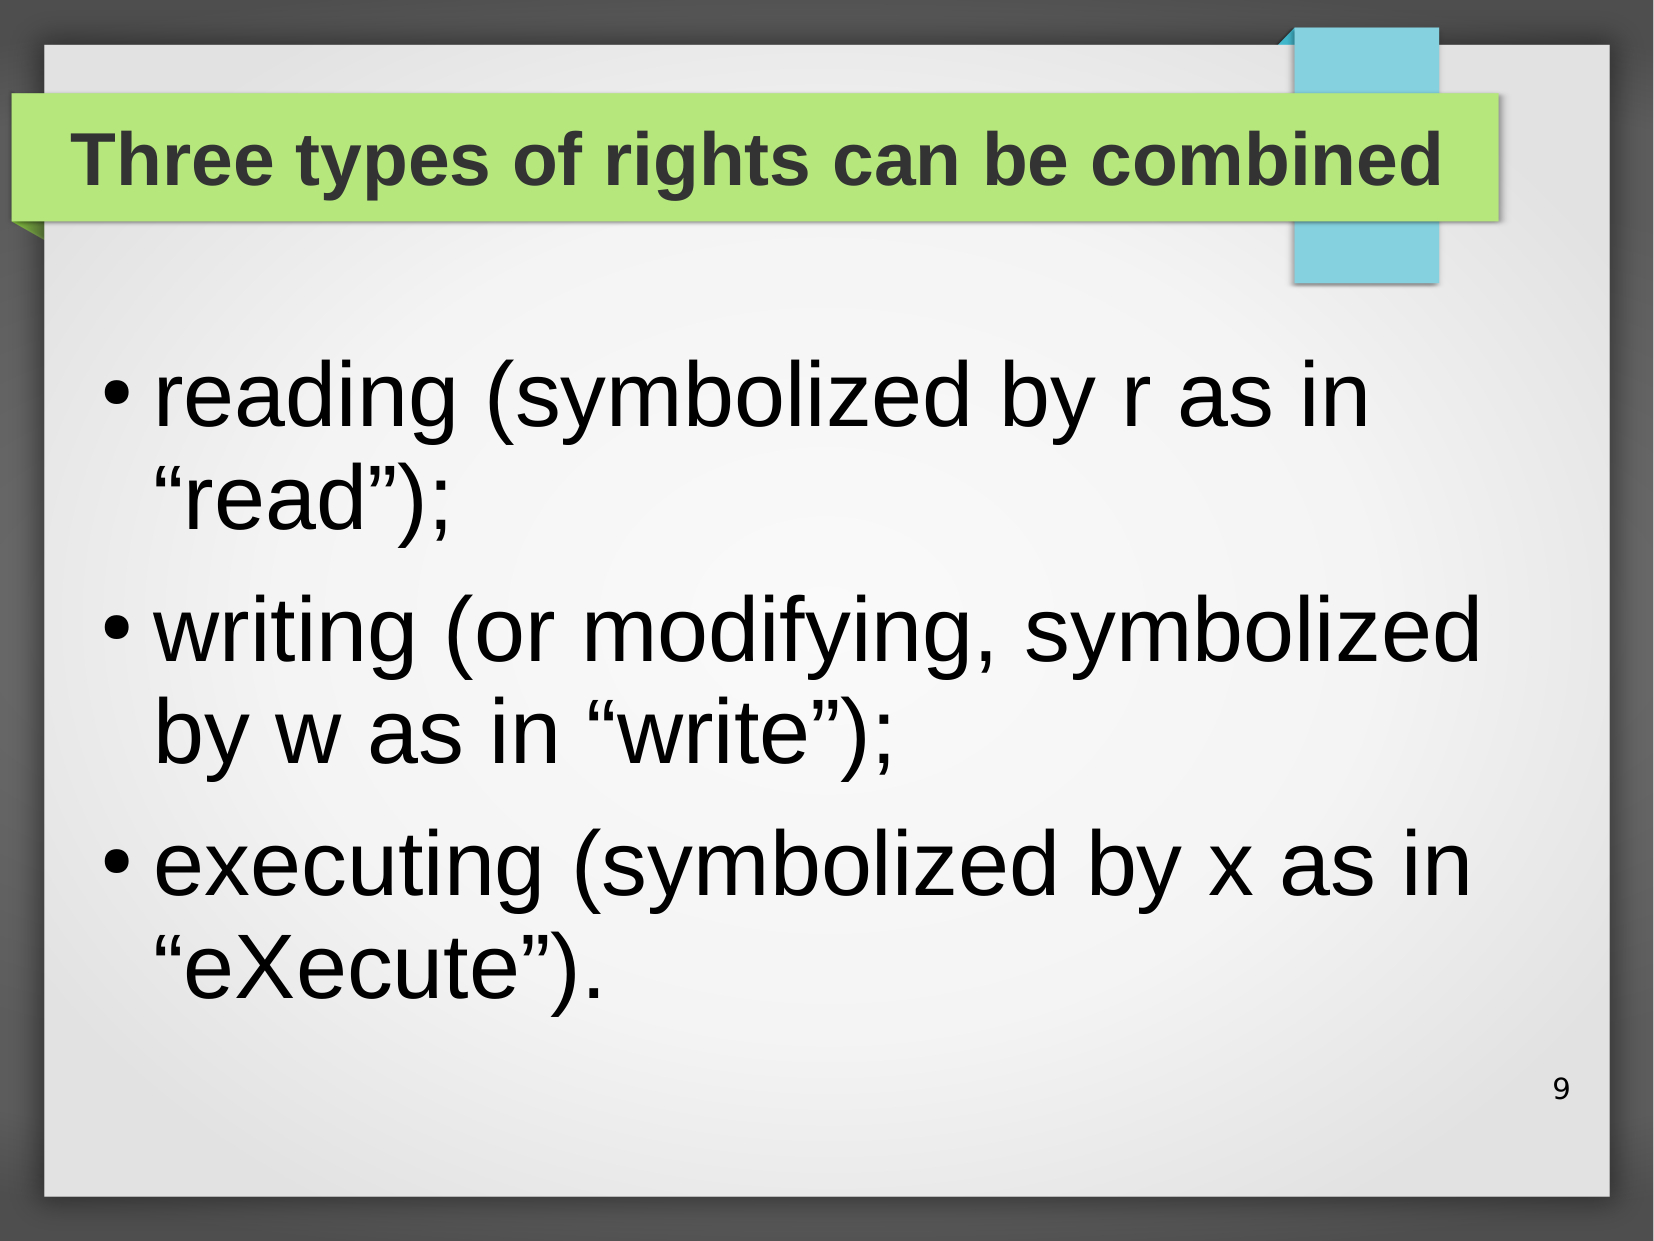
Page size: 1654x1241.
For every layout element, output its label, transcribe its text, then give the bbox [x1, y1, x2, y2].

title Three types of rights can be combined [70, 106, 1491, 213]
list reading (symbolized by r as in “read”); writing (or modifying, symbolized by w as in “write”); executing (symbolized by x as in “eXecute”). [82, 343, 1538, 1063]
picture [0, 0, 1654, 1241]
